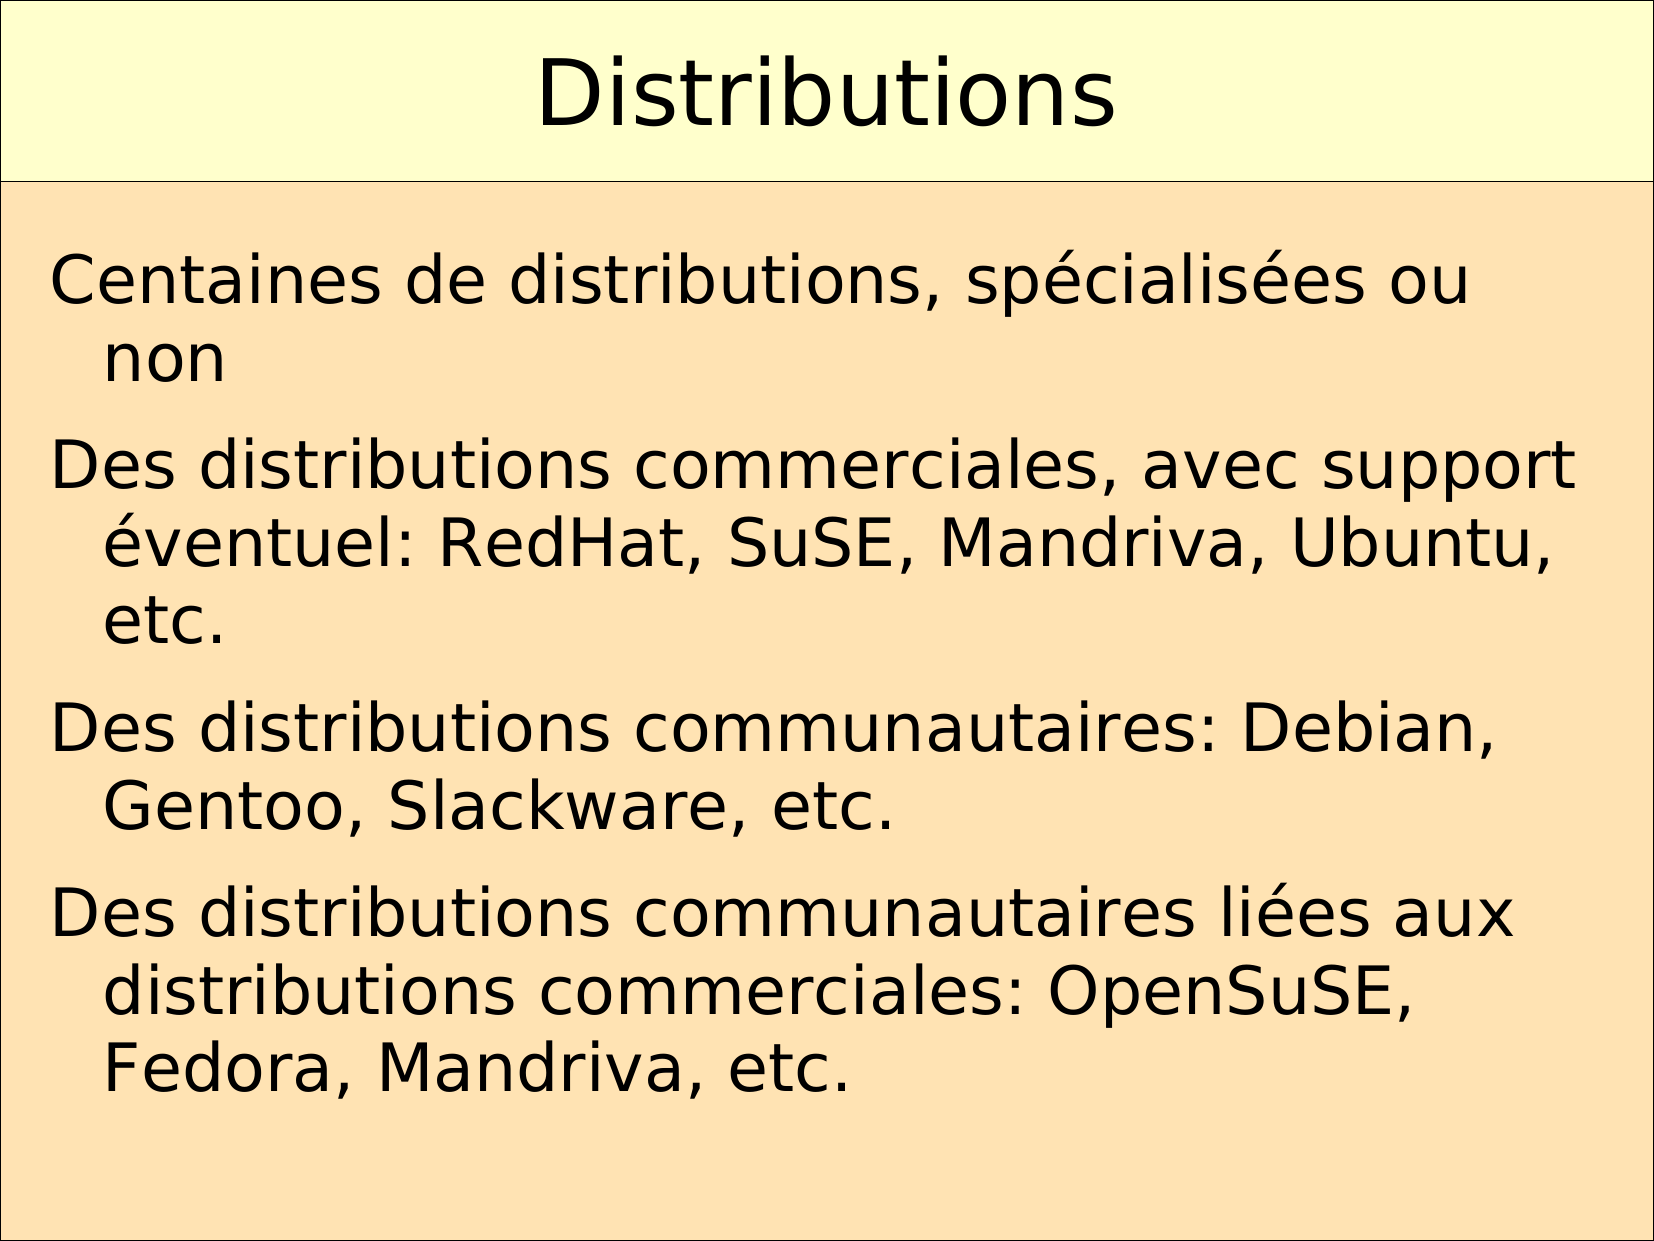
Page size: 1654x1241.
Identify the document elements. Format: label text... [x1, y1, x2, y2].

title Distributions [0, 39, 1654, 147]
list Centaines de distributions, spécialisées ou non Des distributions commerciales, avec support éventuel: RedHat, SuSE, Mandriva, Ubuntu, etc. Des distributions communautaires: Debian, Gentoo, Slackware, etc. Des distributions communautaires liées aux distributions commerciales: OpenSuSE, Fedora, Mandriva, etc. [32, 241, 1604, 1146]
